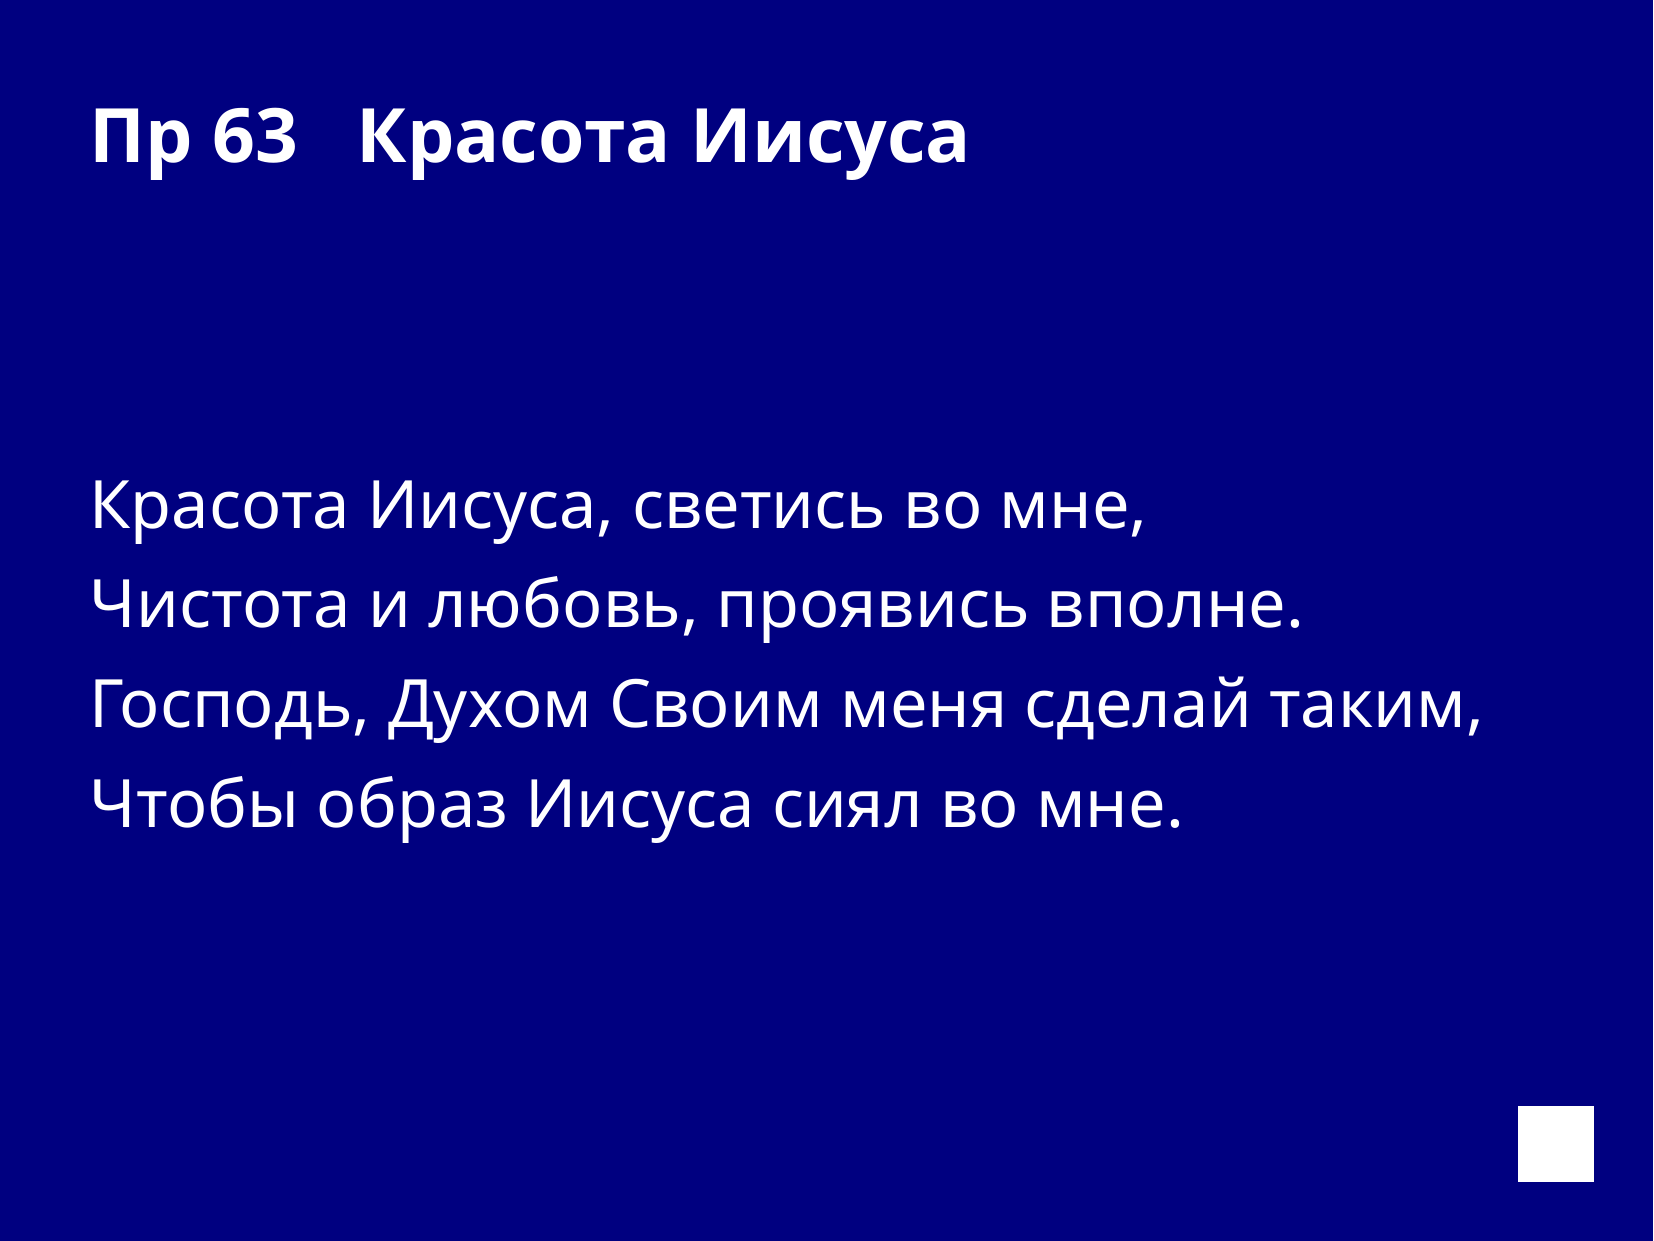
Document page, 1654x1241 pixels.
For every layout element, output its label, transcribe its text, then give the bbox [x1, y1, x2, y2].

text_box Пр 63 Красота Иисуса [75, 75, 1576, 188]
text_box [1518, 1163, 1594, 1182]
text_box Красота Иисуса, светись во мне, Чистота и любовь, проявись вполне. Господь, Духом Своим меня сделай таким, Чтобы образ Иисуса сиял во мне. [75, 150, 1651, 1163]
